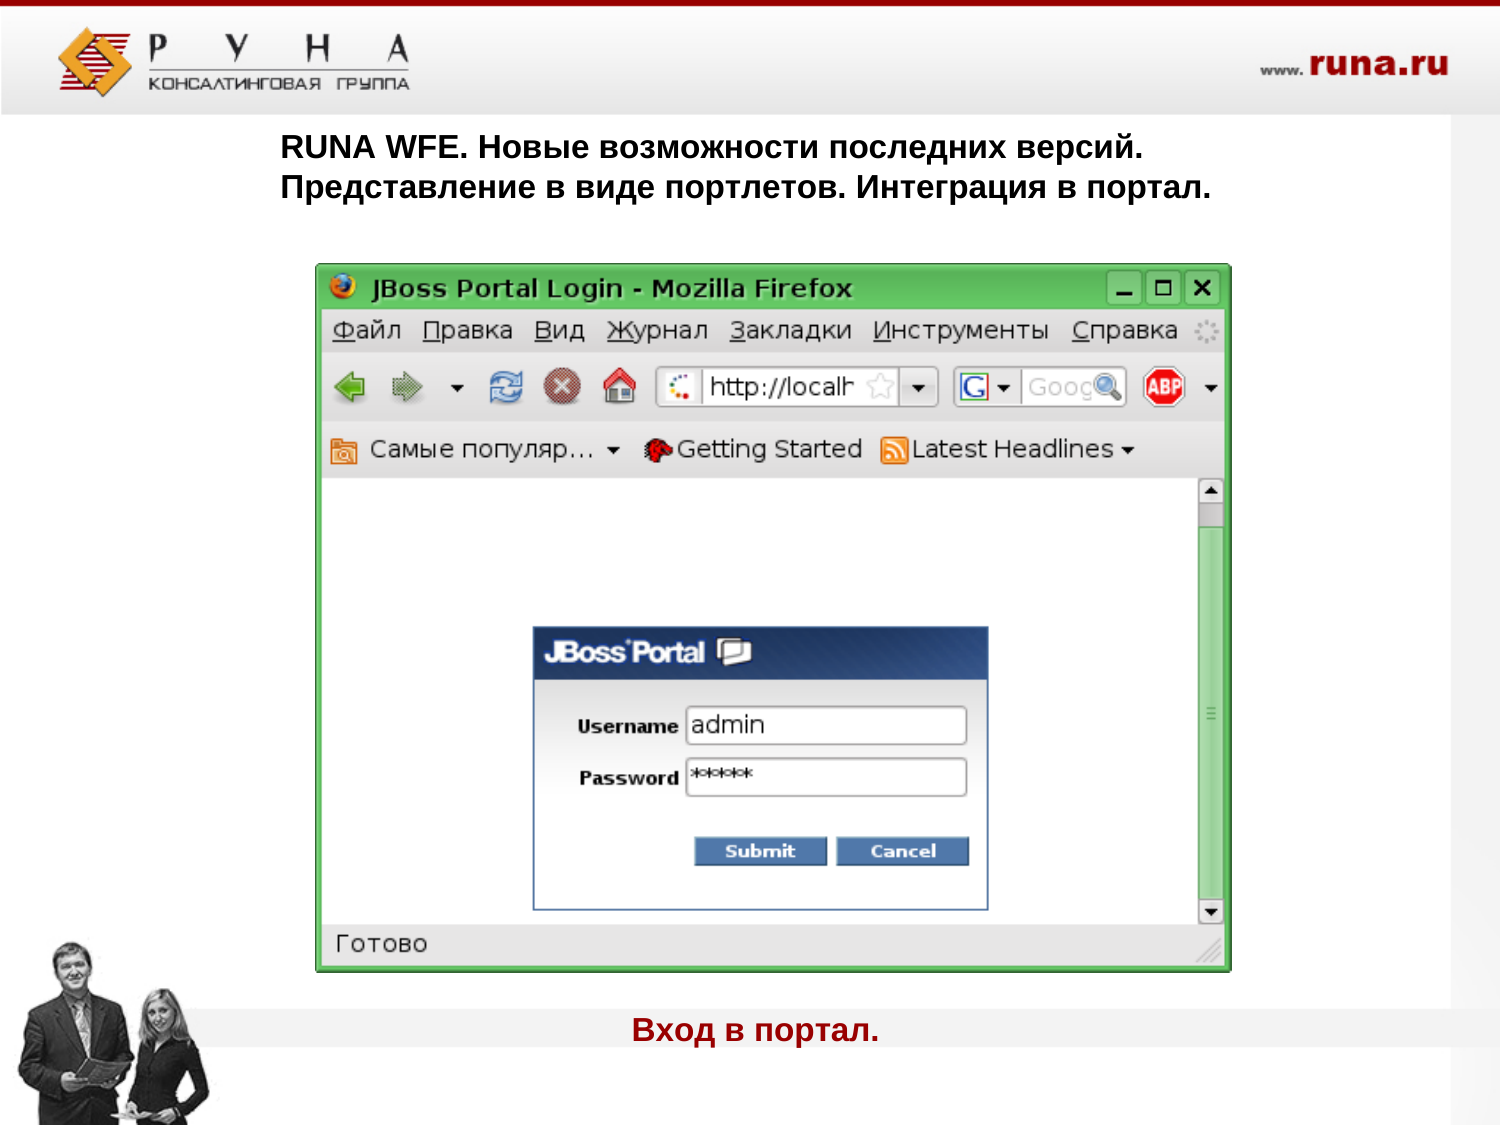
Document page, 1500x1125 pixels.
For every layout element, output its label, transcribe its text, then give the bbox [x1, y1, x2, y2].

picture [0, 0, 1500, 1125]
text_box Вход в портал. [159, 1000, 1353, 1048]
text_box RUNA WFE. Новые возможности последних версий. Представление в виде портлетов. Интеграция в портал. [265, 118, 1270, 214]
